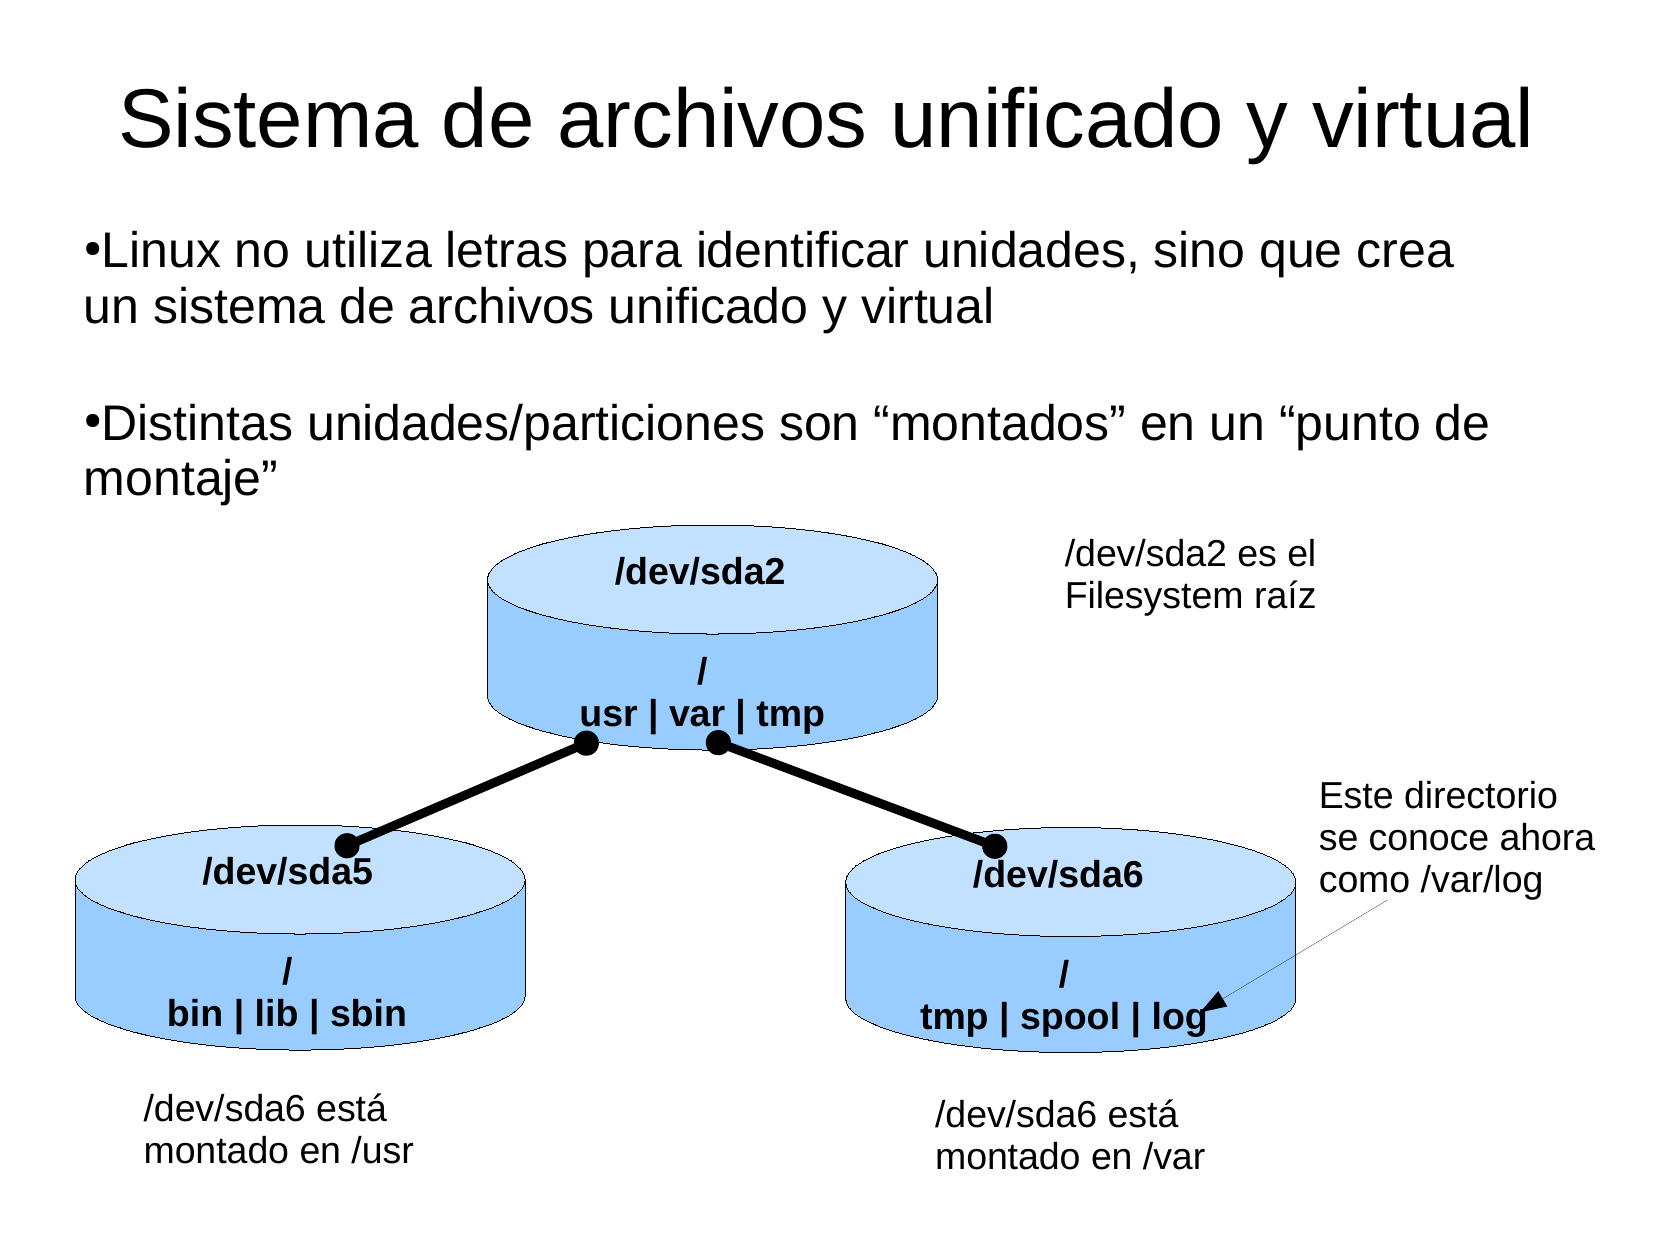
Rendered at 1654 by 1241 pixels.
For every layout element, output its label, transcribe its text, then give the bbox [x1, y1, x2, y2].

title Sistema de archivos unificado y virtual [82, 49, 1571, 188]
text_box [957, 1045, 1184, 1053]
text_box / bin | lib | sbin [152, 943, 421, 1043]
text_box Este directorio se conoce ahora como /var/log [1304, 767, 1645, 909]
text_box [75, 881, 526, 1042]
text_box /dev/sda5 [187, 843, 388, 901]
text_box / tmp | spool | log [905, 946, 1223, 1045]
text_box [845, 885, 1296, 1035]
text_box /dev/sda2 [600, 543, 801, 601]
text_box [190, 1043, 410, 1051]
text_box /dev/sda2 es el Filesystem raíz [1050, 525, 1463, 624]
text_box Linux no utiliza letras para identificar unidades, sino que crea un sistema de archivos unificado y virtual Distintas unidades/particiones son “montados” en un “punto de montaje” [69, 215, 1532, 514]
text_box /dev/sda6 [958, 845, 1159, 903]
text_box [487, 583, 938, 741]
text_box [735, 743, 822, 750]
text_box [1223, 956, 1296, 1038]
text_box /dev/sda6 está montado en /usr [128, 1080, 542, 1180]
text_box /dev/sda6 está montado en /var [920, 1086, 1333, 1185]
text_box / usr | var | tmp [564, 643, 840, 743]
text_box [603, 743, 708, 751]
